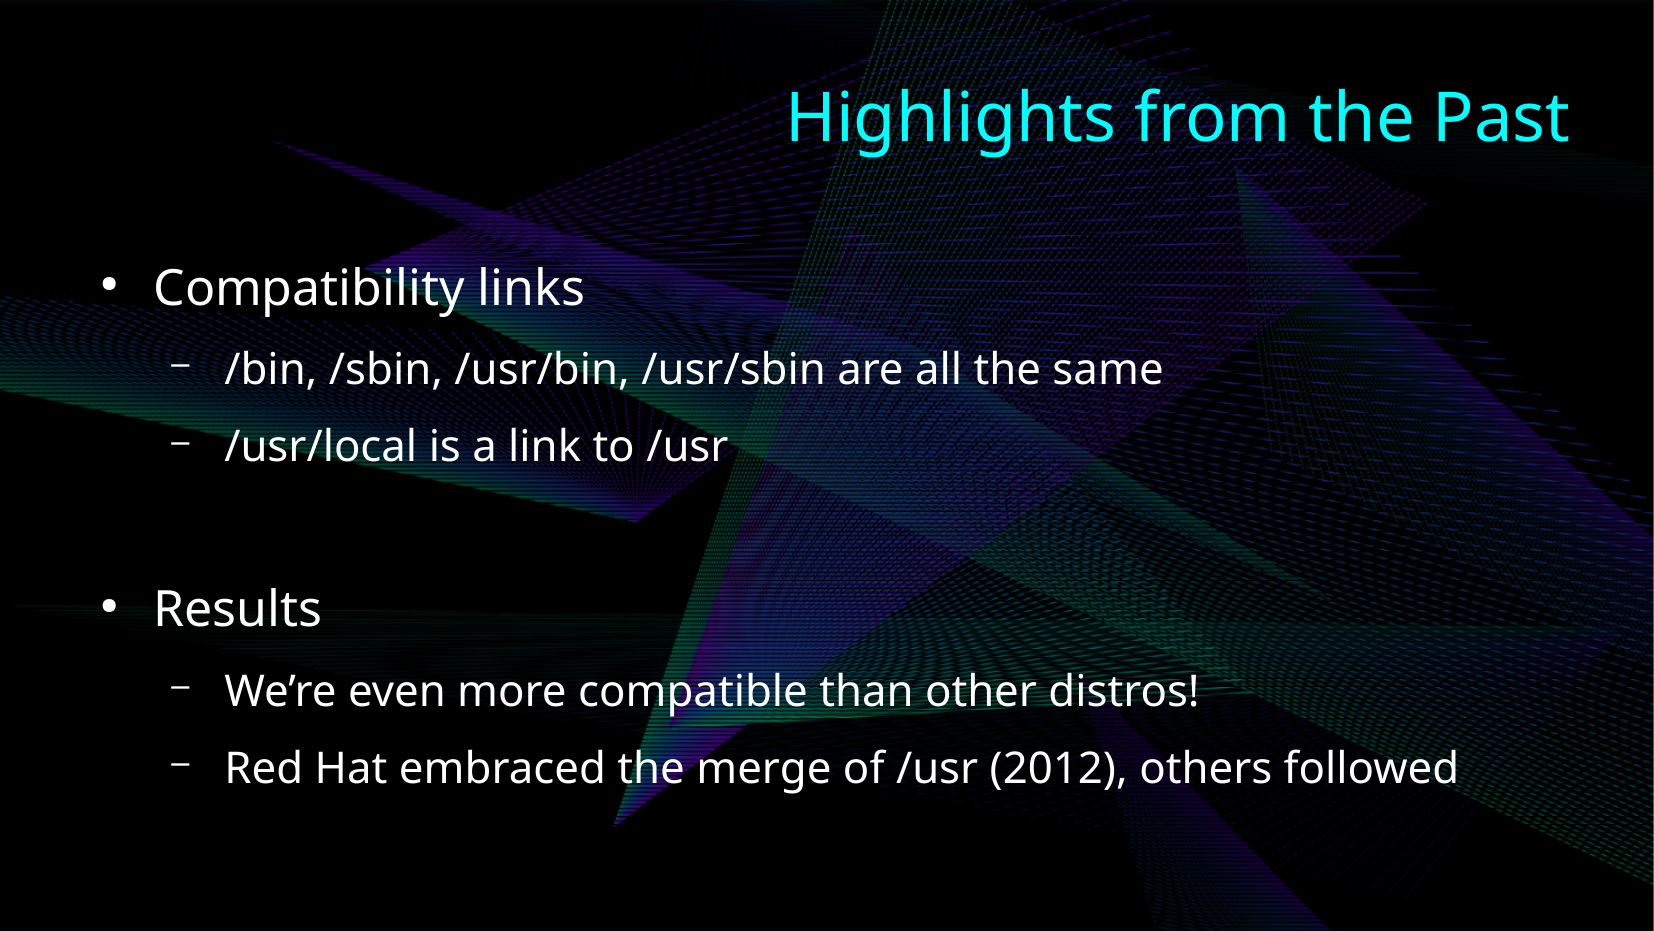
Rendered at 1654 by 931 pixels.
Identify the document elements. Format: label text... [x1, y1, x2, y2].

list Compatibility links /bin, /sbin, /usr/bin, /usr/sbin are all the same /usr/local is a link to /usr Results We’re even more compatible than other distros! Red Hat embraced the merge of /usr (2012), others followed [82, 251, 1571, 931]
title Highlights from the Past [82, 37, 1571, 193]
picture [0, 0, 1654, 931]
